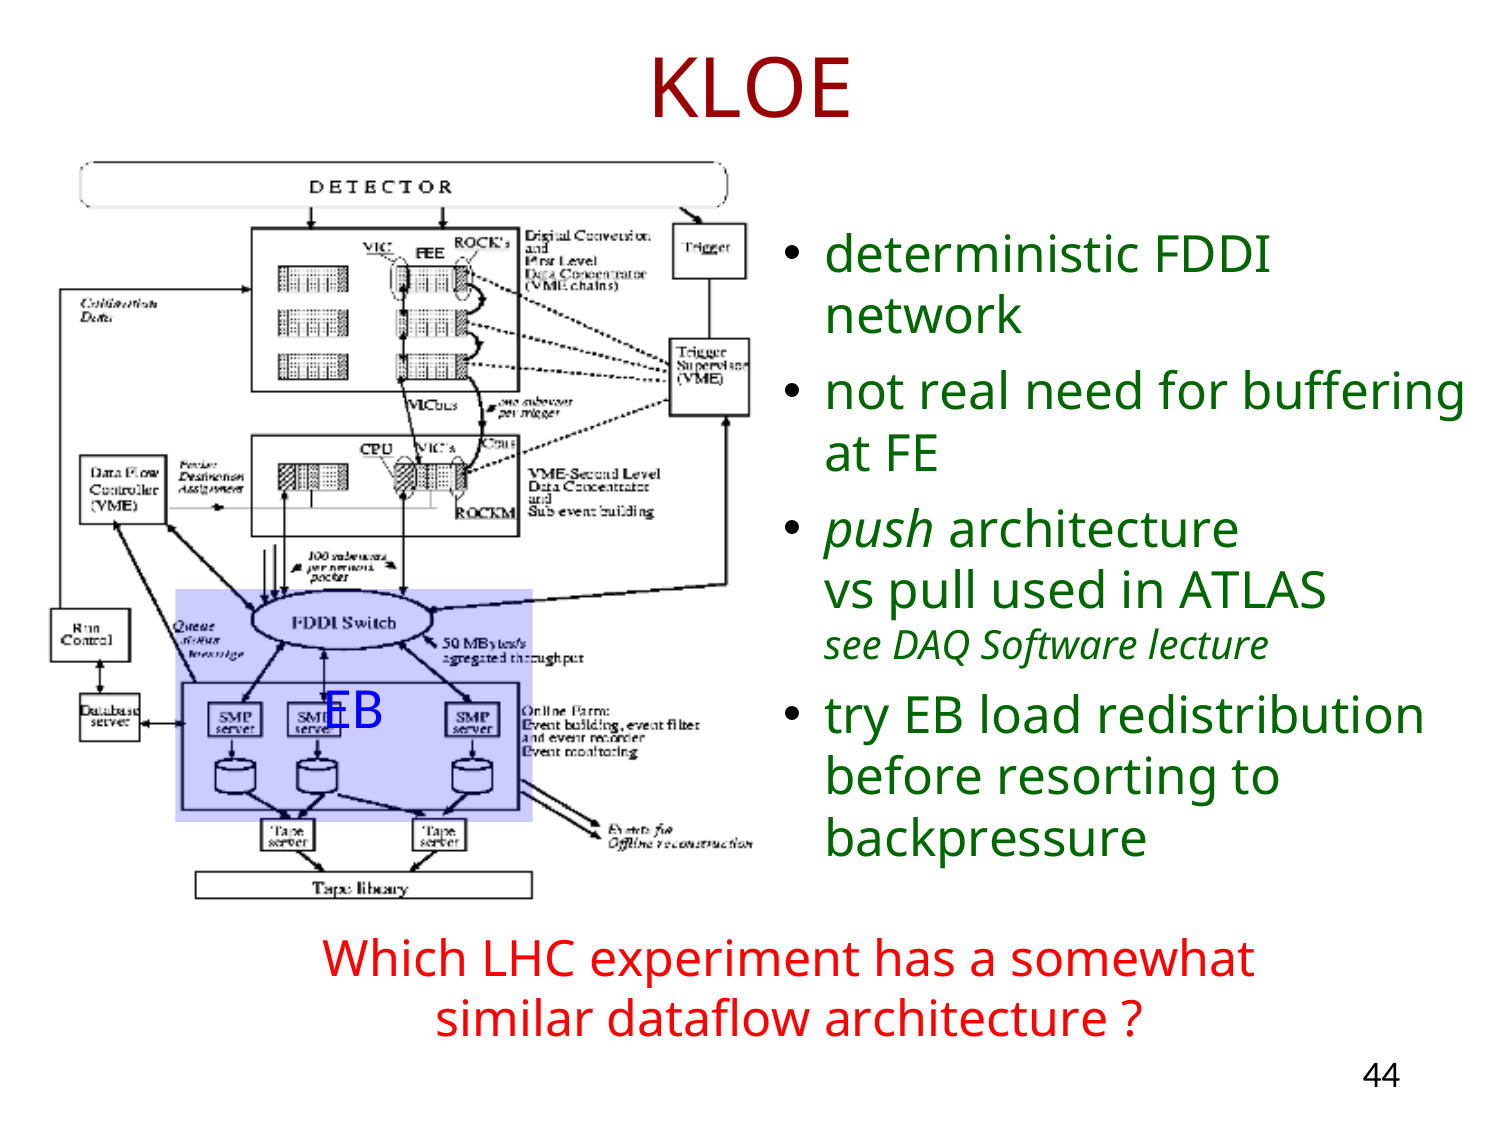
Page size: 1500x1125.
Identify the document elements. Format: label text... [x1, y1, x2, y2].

picture [18, 144, 772, 919]
list deterministic FDDI network not real need for buffering at FE push architecture vs pull used in ATLAS see DAQ Software lecture try EB load redistribution before resorting to backpressure [768, 213, 1497, 875]
title KLOE [6, 0, 1495, 169]
text_box EB [175, 589, 533, 823]
text_box Which LHC experiment has a somewhat similar dataflow architecture ? [305, 919, 1274, 1065]
